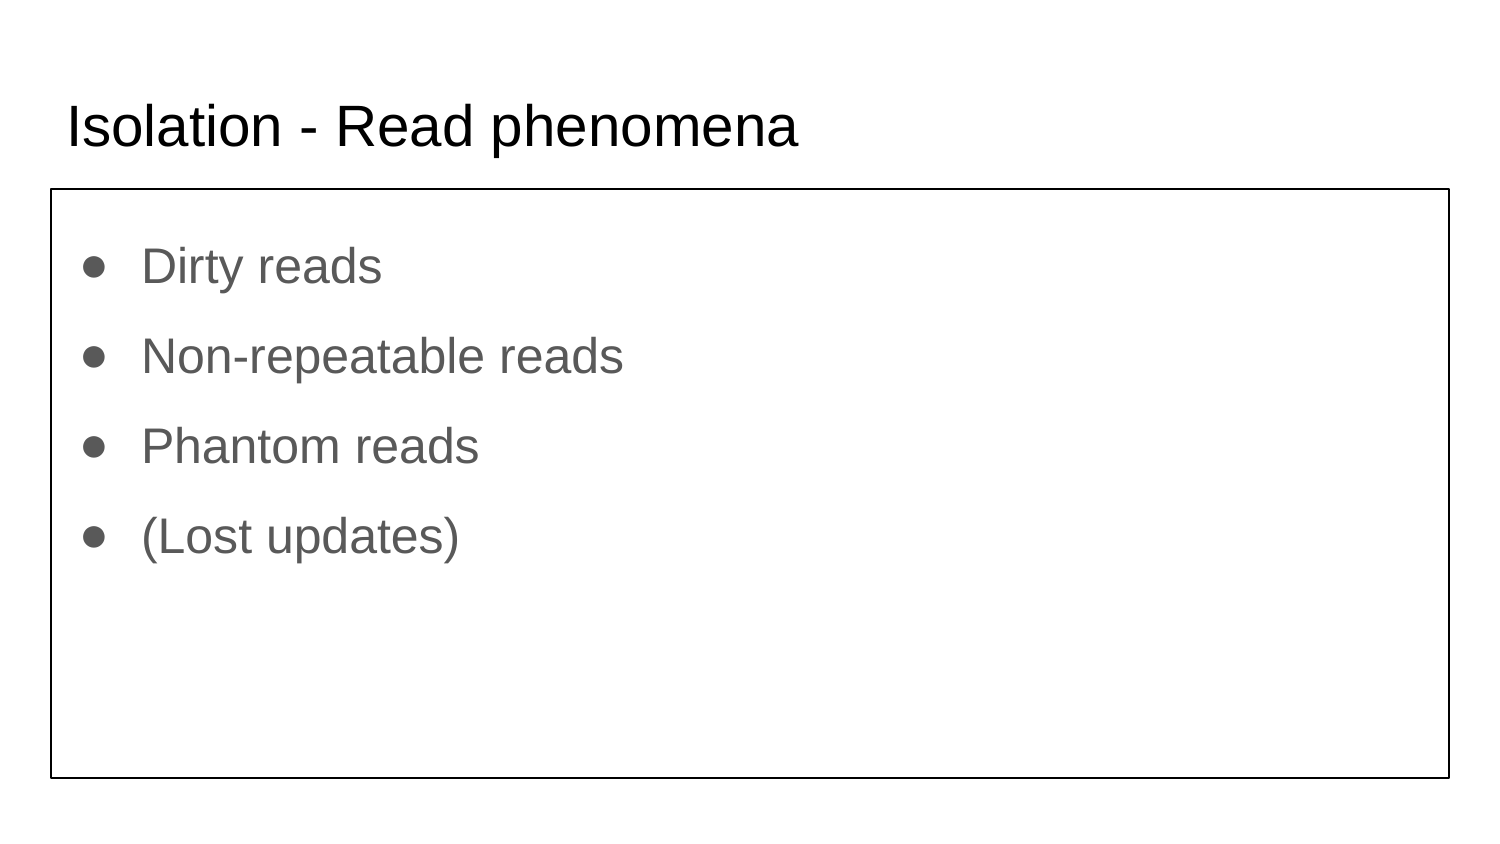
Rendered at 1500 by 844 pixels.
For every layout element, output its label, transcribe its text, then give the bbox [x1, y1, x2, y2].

title Isolation - Read phenomena [51, 72, 1449, 167]
list Dirty reads Non-repeatable reads Phantom reads (Lost updates) [51, 189, 1449, 778]
